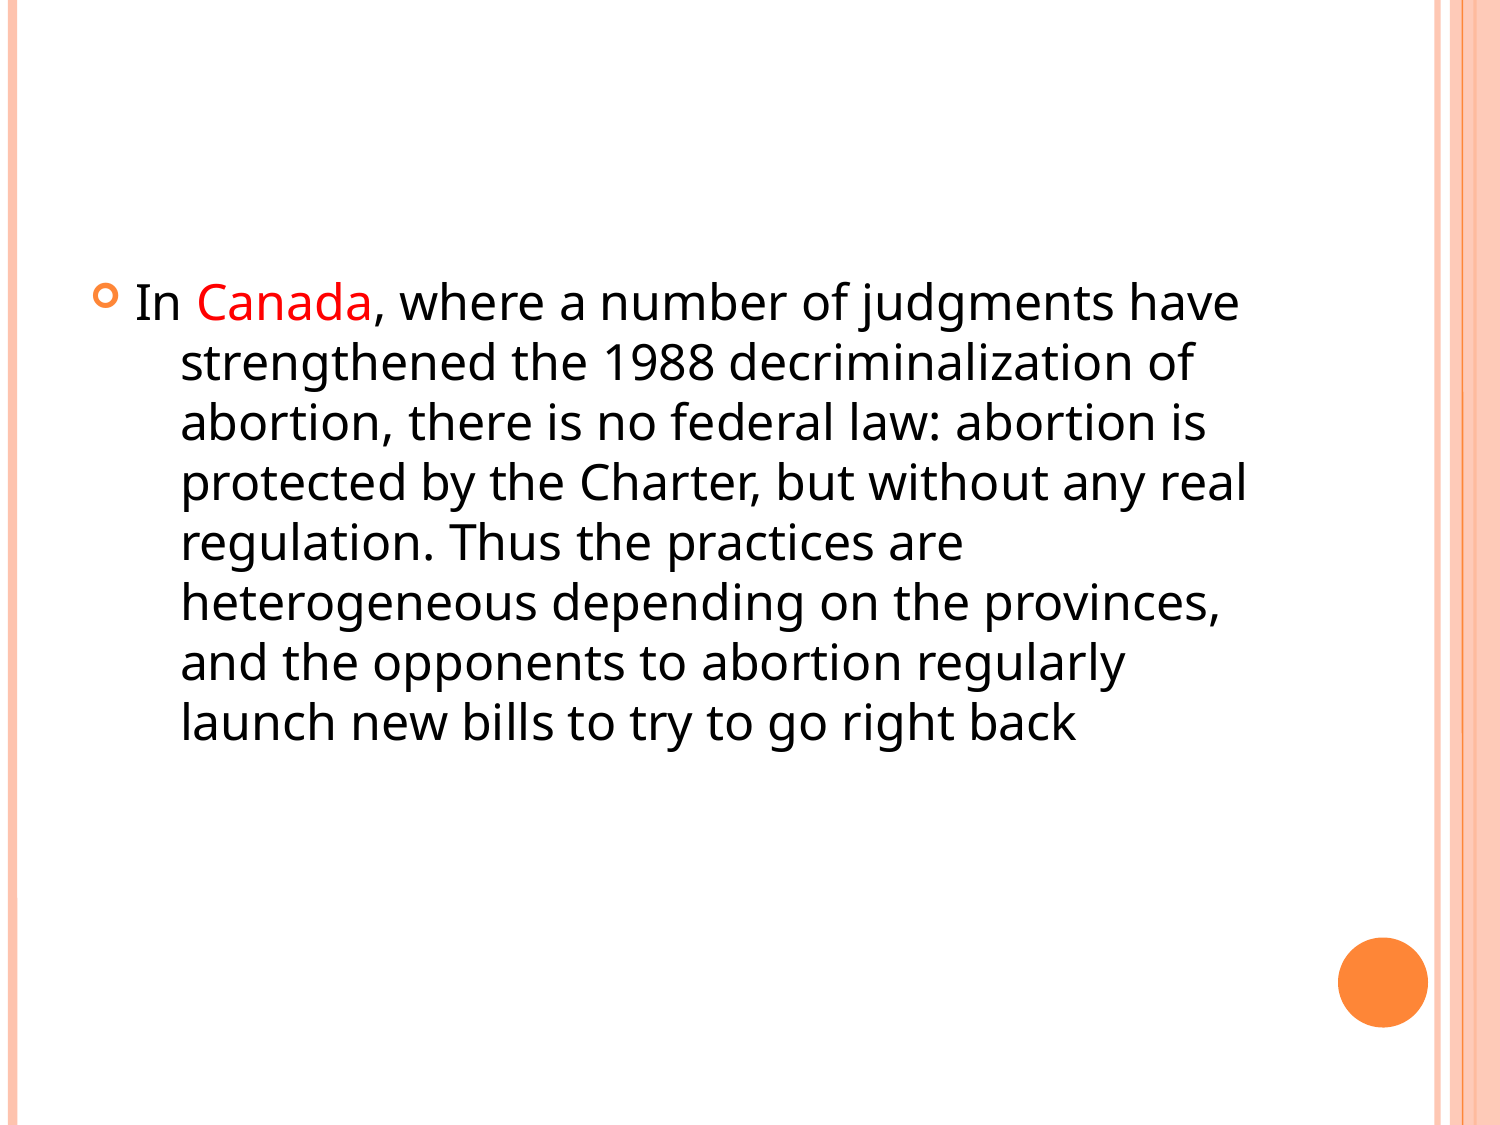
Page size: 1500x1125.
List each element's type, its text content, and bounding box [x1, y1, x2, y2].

list In Canada, where a number of judgments have strengthened the 1988 decriminalization of abortion, there is no federal law: abortion is protected by the Charter, but without any real regulation. Thus the practices are heterogeneous depending on the provinces, and the opponents to abortion regularly launch new bills to try to go right back [75, 262, 1300, 1062]
